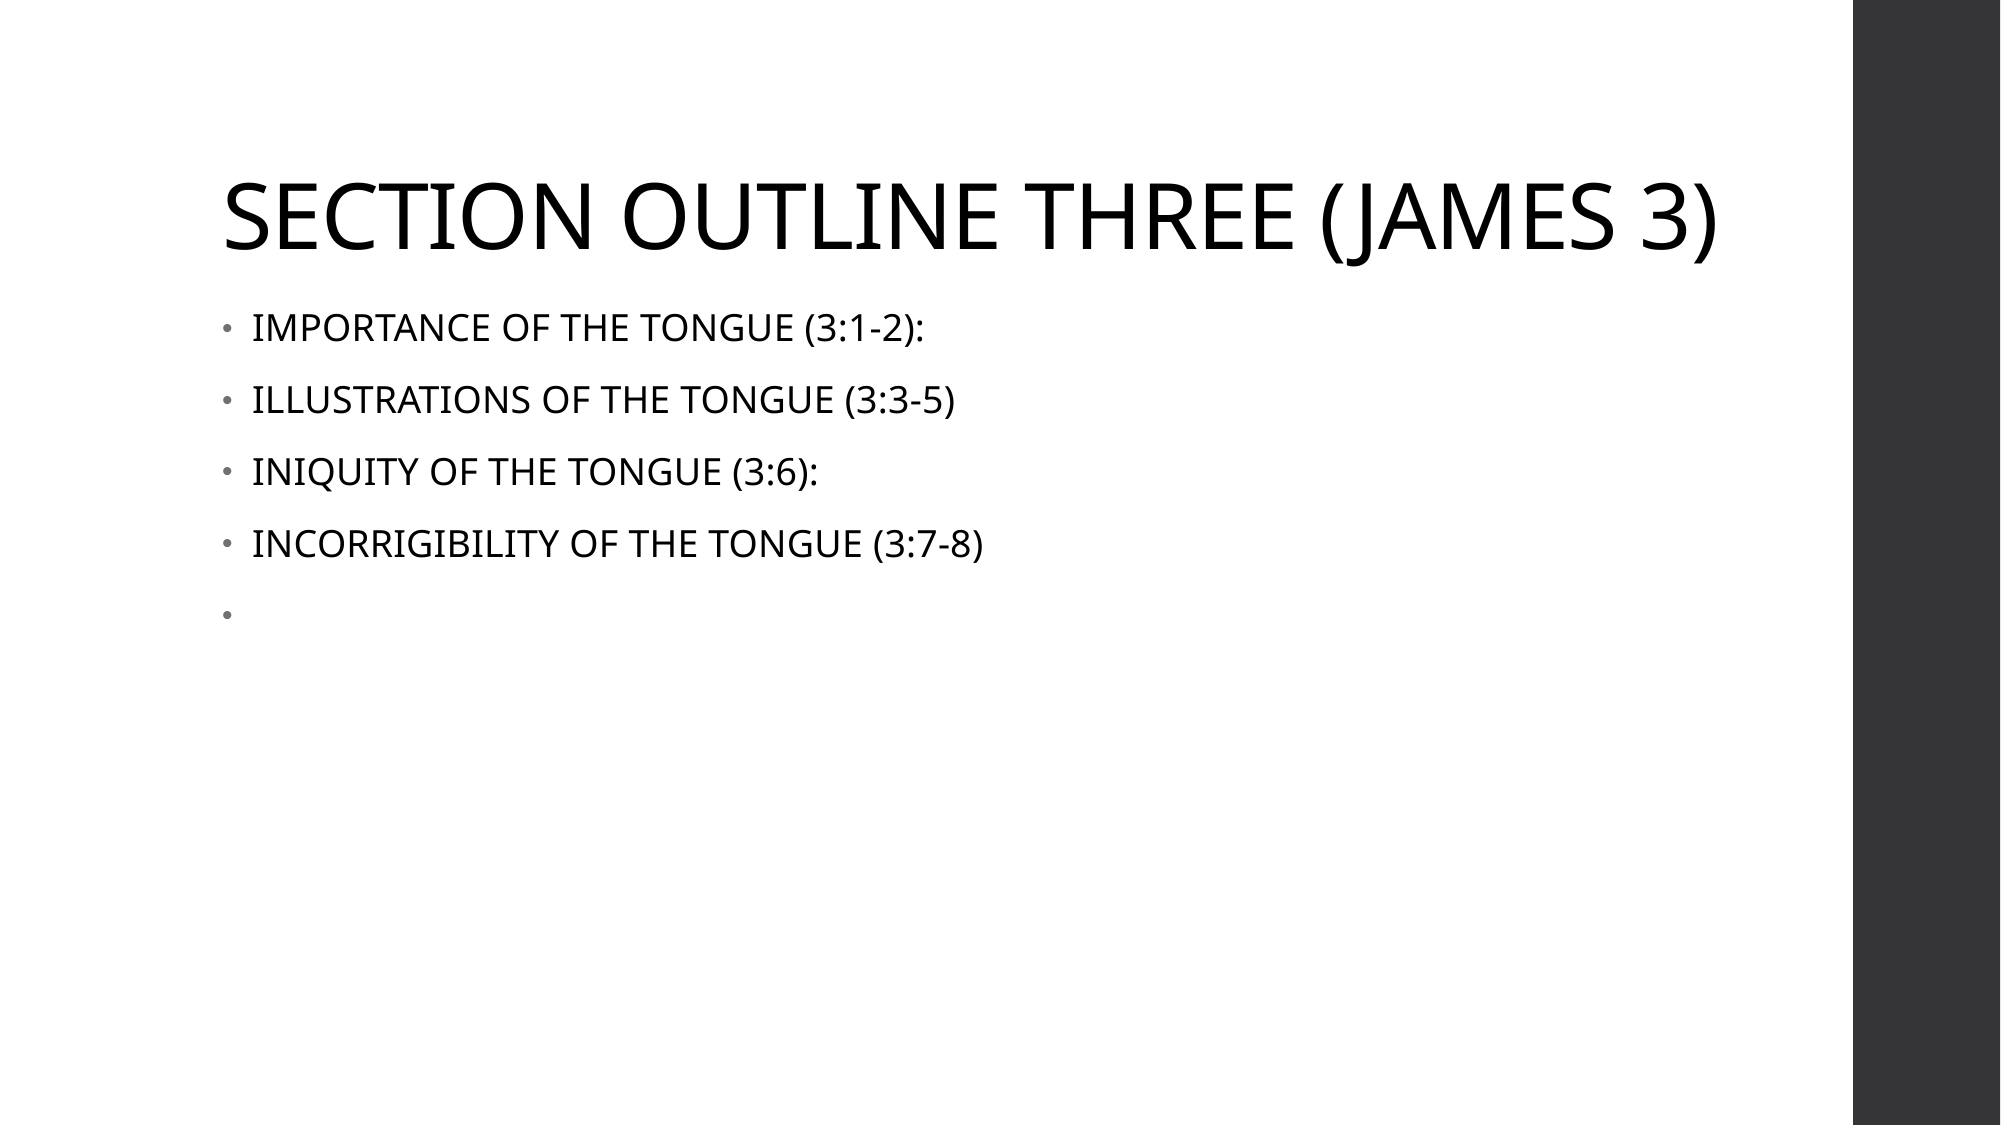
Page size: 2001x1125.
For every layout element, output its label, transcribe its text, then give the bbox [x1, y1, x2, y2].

list IMPORTANCE OF THE TONGUE (3:1-2): ILLUSTRATIONS OF THE TONGUE (3:3-5) INIQUITY OF THE TONGUE (3:6): INCORRIGIBILITY OF THE TONGUE (3:7-8) [206, 299, 1617, 1014]
title SECTION OUTLINE THREE (JAMES 3) [206, 60, 1797, 278]
